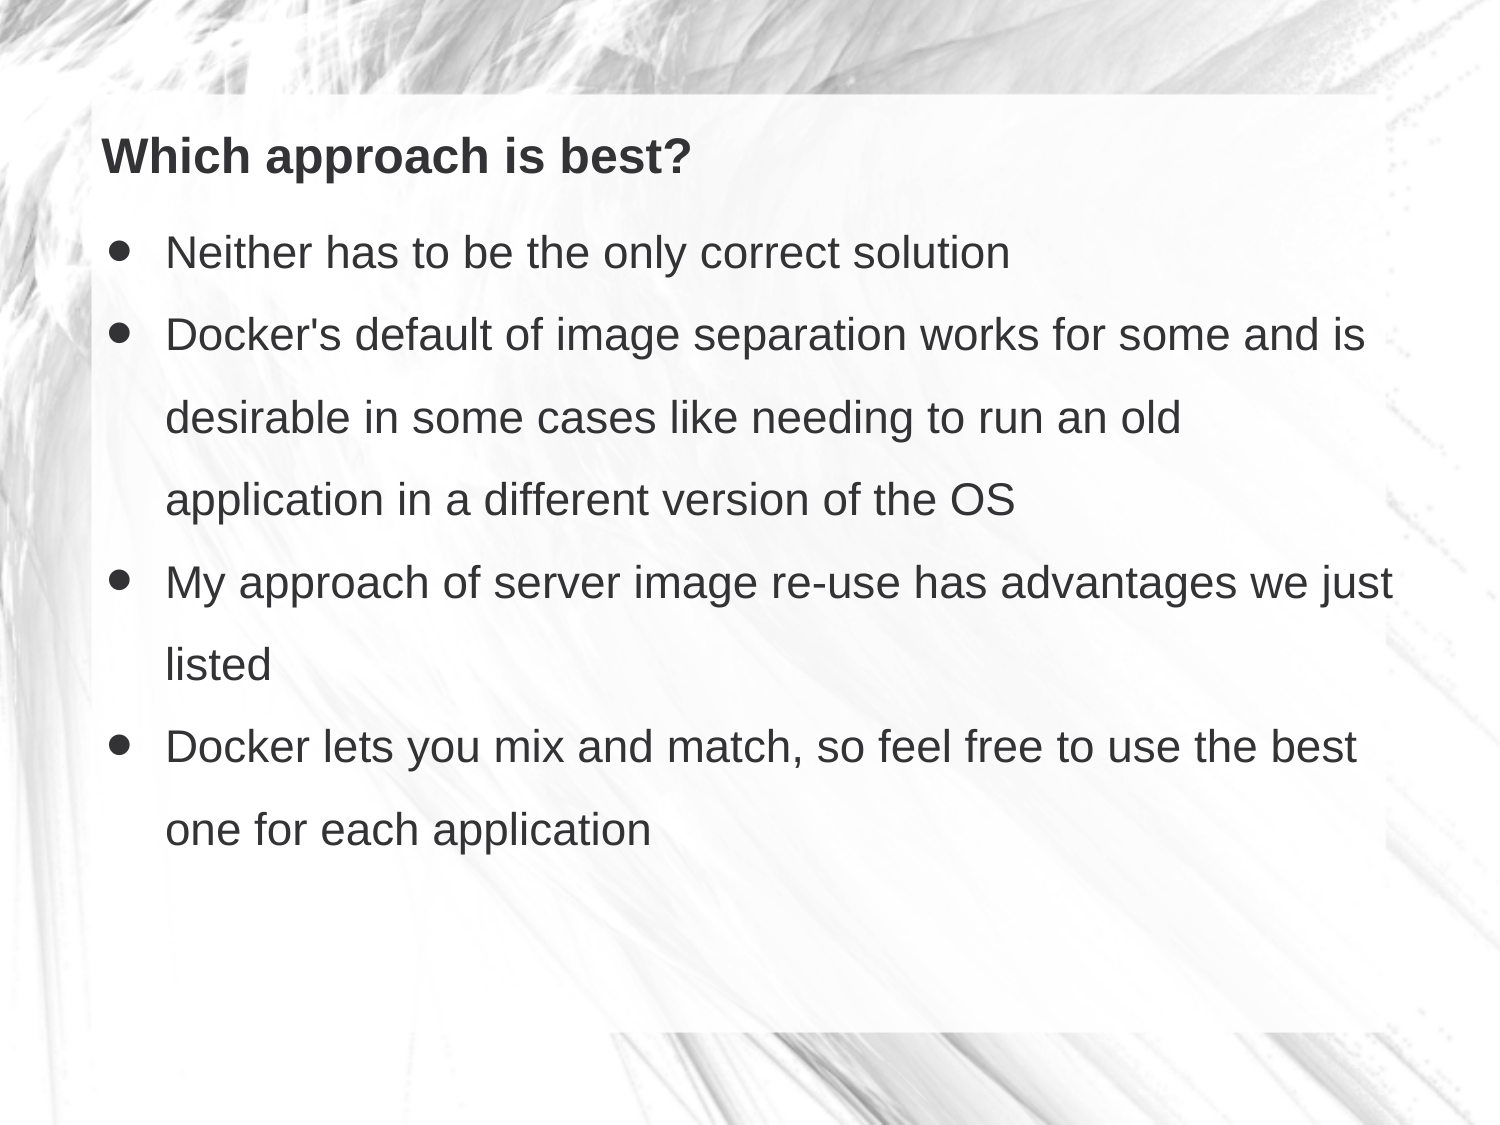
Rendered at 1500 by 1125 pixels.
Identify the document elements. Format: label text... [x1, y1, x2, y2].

picture [0, 0, 1500, 1125]
title Which approach is best? [61, 108, 1412, 211]
list Neither has to be the only correct solution Docker's default of image separation works for some and is desirable in some cases like needing to run an old application in a different version of the OS My approach of server image re-use has advantages we just listed Docker lets you mix and match, so feel free to use the best one for each application [75, 179, 1425, 930]
